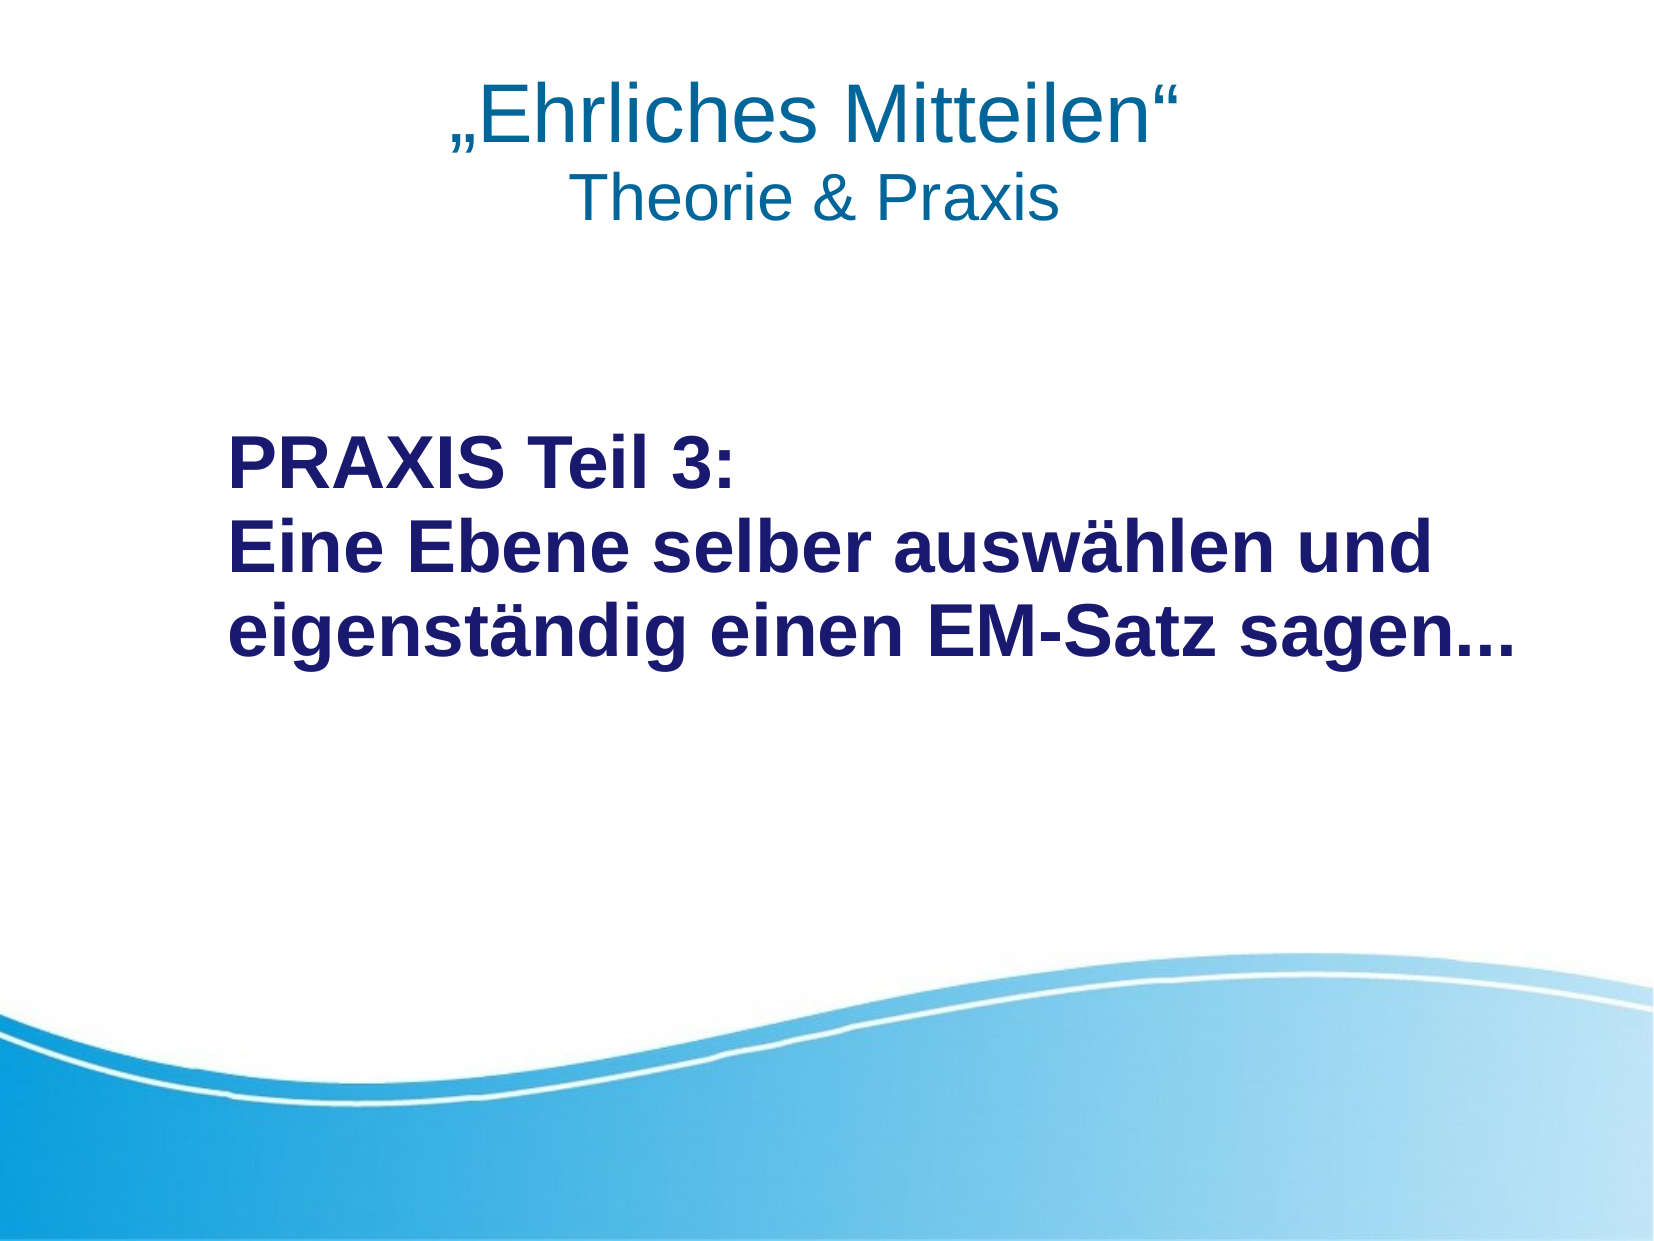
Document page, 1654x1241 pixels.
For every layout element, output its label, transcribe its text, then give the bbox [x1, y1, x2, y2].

picture [0, 952, 1654, 1241]
title „Ehrliches Mitteilen“ Theorie & Praxis [70, 47, 1559, 255]
text_box PRAXIS Teil 3: Eine Ebene selber auswählen und eigenständig einen EM-Satz sagen... [212, 413, 1654, 877]
